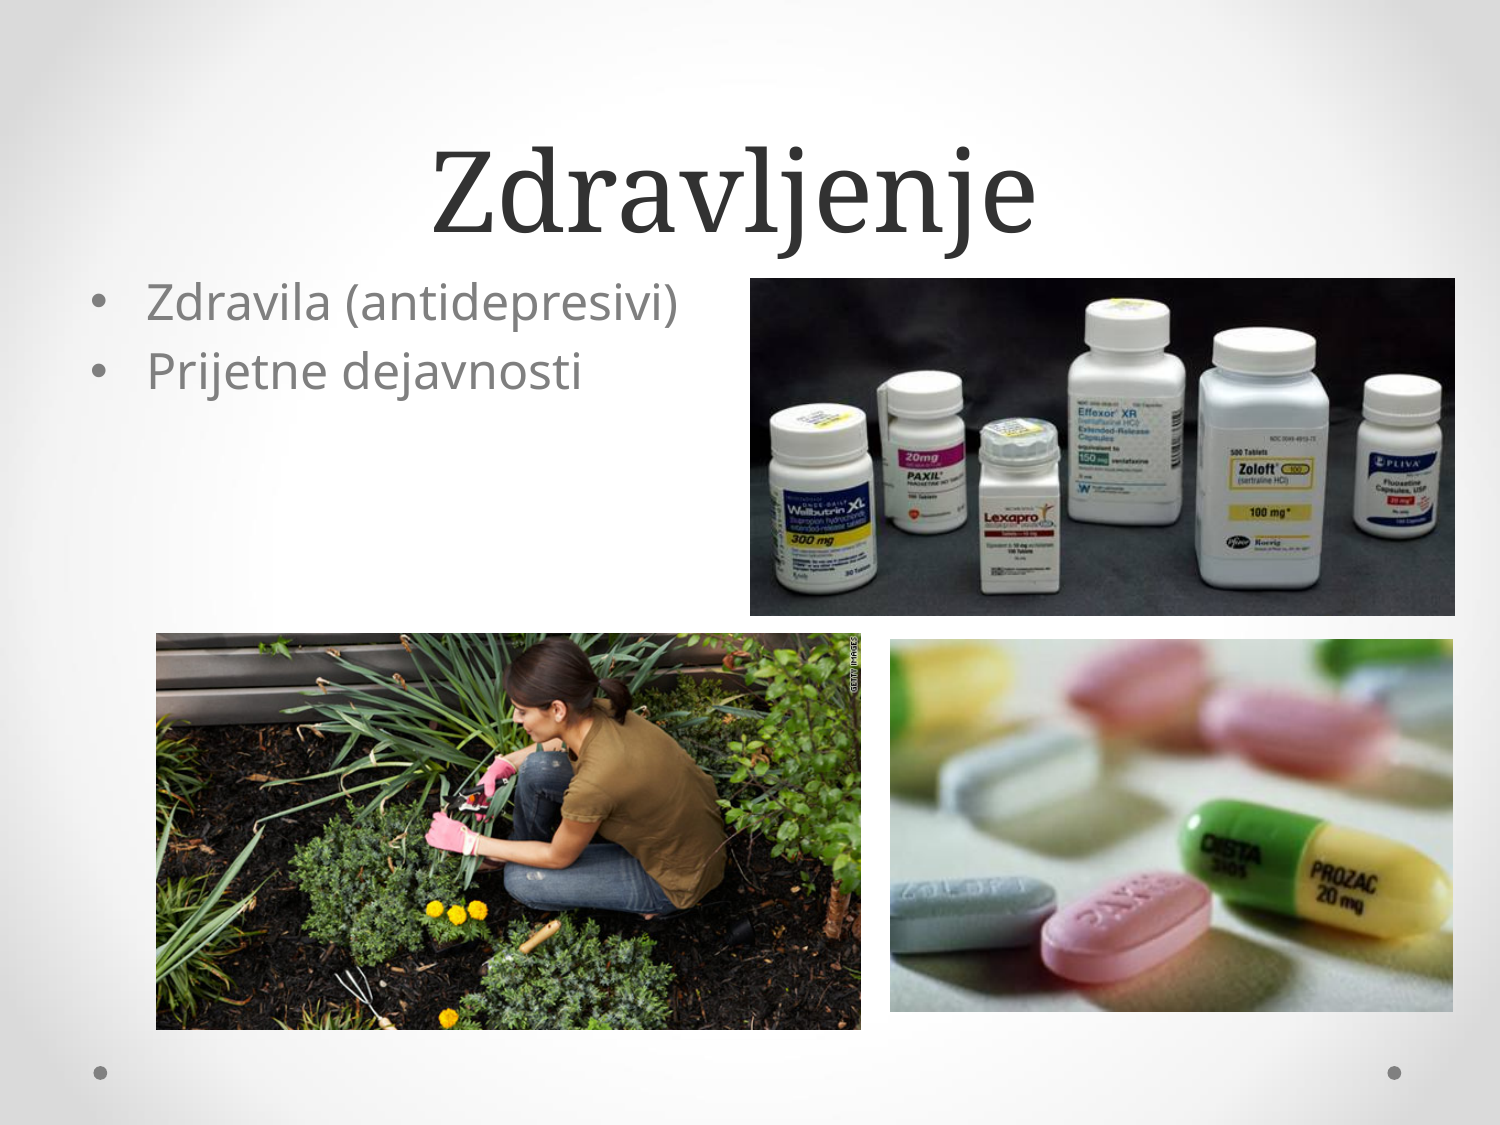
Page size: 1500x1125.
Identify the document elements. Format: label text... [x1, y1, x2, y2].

picture [0, 0, 1500, 1125]
title Zdravljenje [75, 0, 1425, 262]
list Zdravila (antidepresivi) Prijetne dejavnosti [75, 262, 1425, 1005]
